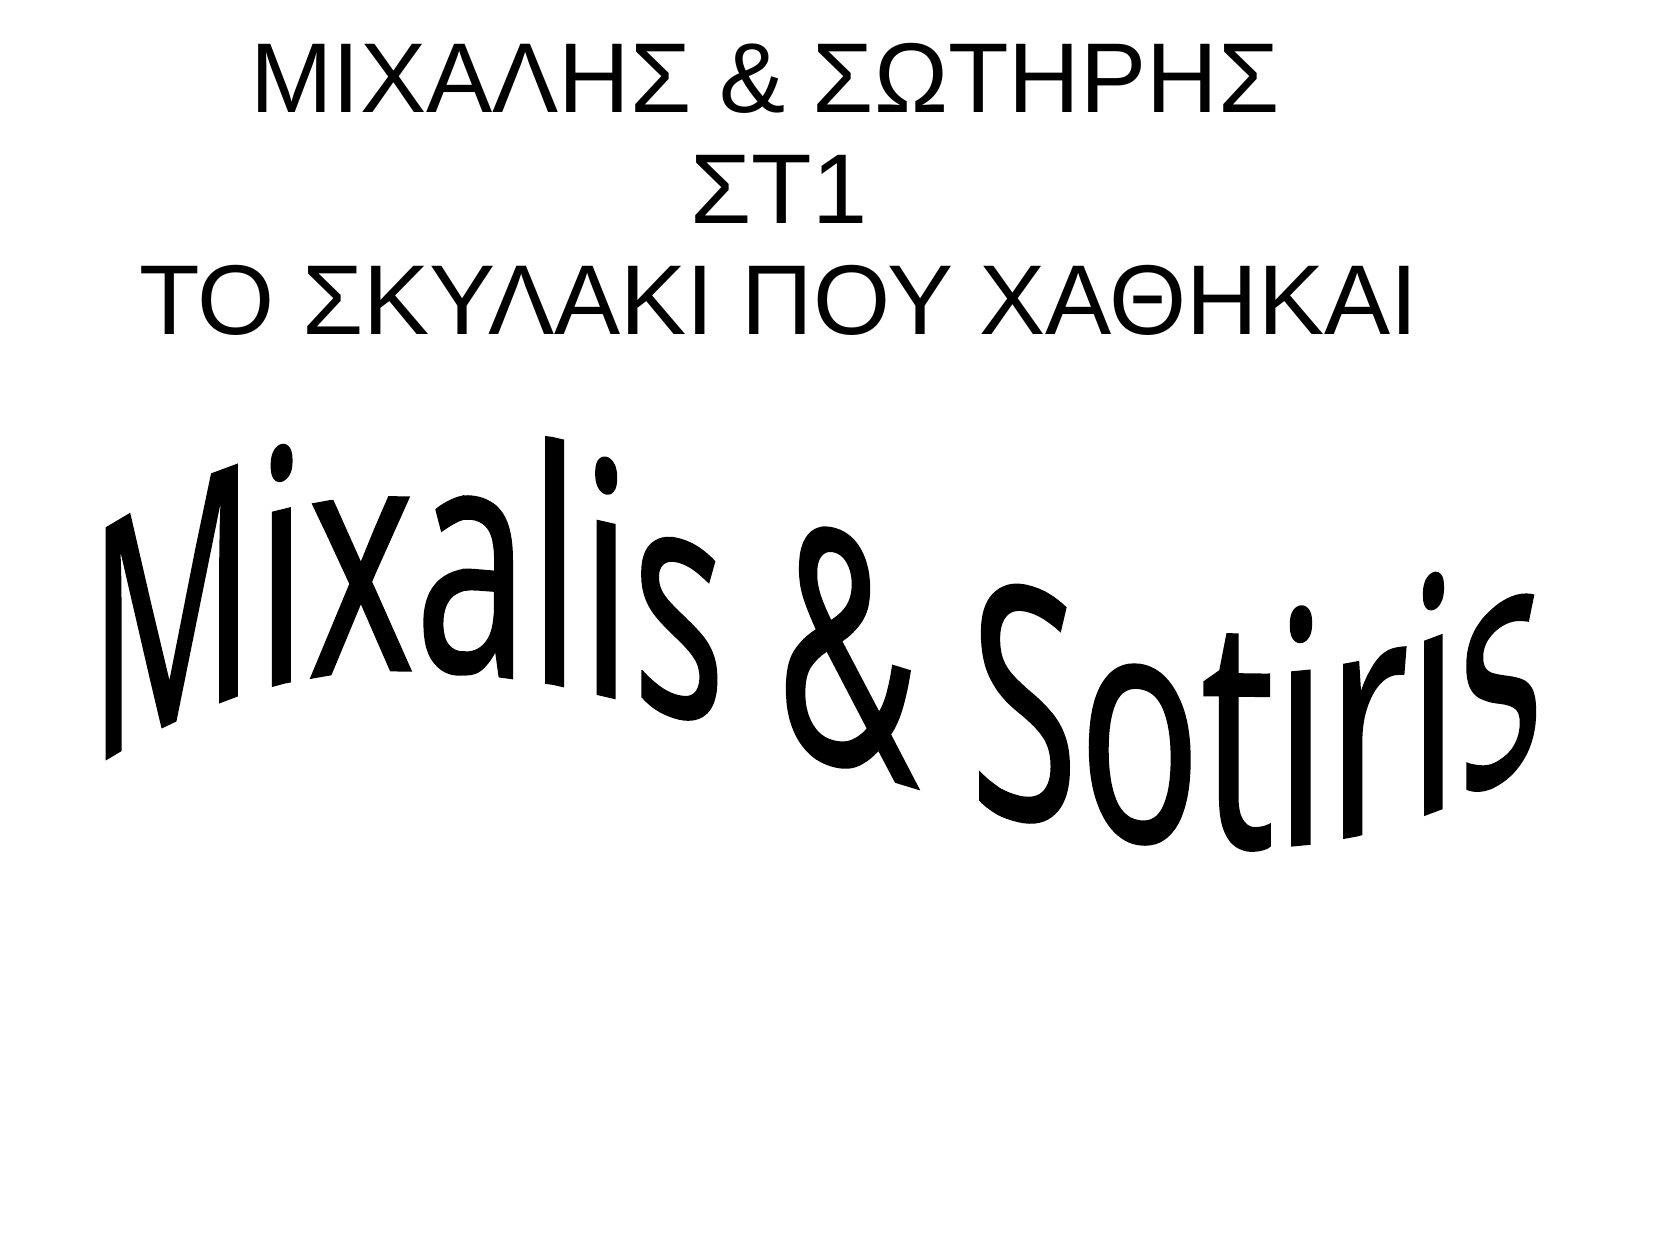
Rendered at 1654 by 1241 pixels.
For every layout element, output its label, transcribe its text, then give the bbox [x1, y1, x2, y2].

text_box Mixalis & Sotiris [1343, 647, 1406, 839]
title ΜΙΧΑΛΗΣ & ΣΩΤΗΡΗΣ ΣΤ1 ΤΟ ΣΚΥΛΑΚΙ ΠΟΥ ΧΑΘΗΚΑΙ [0, 23, 1559, 356]
text_box Mixalis & Sotiris [597, 520, 615, 699]
text_box Mixalis & Sotiris [979, 584, 1070, 823]
text_box Mixalis & Sotiris [310, 496, 412, 679]
text_box Mixalis & Sotiris [106, 464, 237, 760]
text_box Mixalis & Sotiris [1290, 606, 1312, 643]
text_box Mixalis & Sotiris [1204, 633, 1271, 852]
text_box Mixalis & Sotiris [1291, 670, 1310, 846]
text_box Mixalis & Sotiris [272, 508, 291, 687]
text_box Mixalis & Sotiris [641, 537, 717, 721]
text_box Mixalis & Sotiris [595, 457, 617, 494]
text_box Mixalis & Sotiris [1423, 572, 1444, 610]
text_box Mixalis & Sotiris [786, 527, 919, 790]
text_box Mixalis & Sotiris [1467, 594, 1536, 792]
text_box Mixalis & Sotiris [424, 496, 513, 679]
text_box Mixalis & Sotiris [271, 444, 292, 482]
text_box Mixalis & Sotiris [1424, 634, 1442, 815]
text_box Mixalis & Sotiris [545, 436, 564, 687]
text_box Mixalis & Sotiris [1089, 664, 1190, 846]
